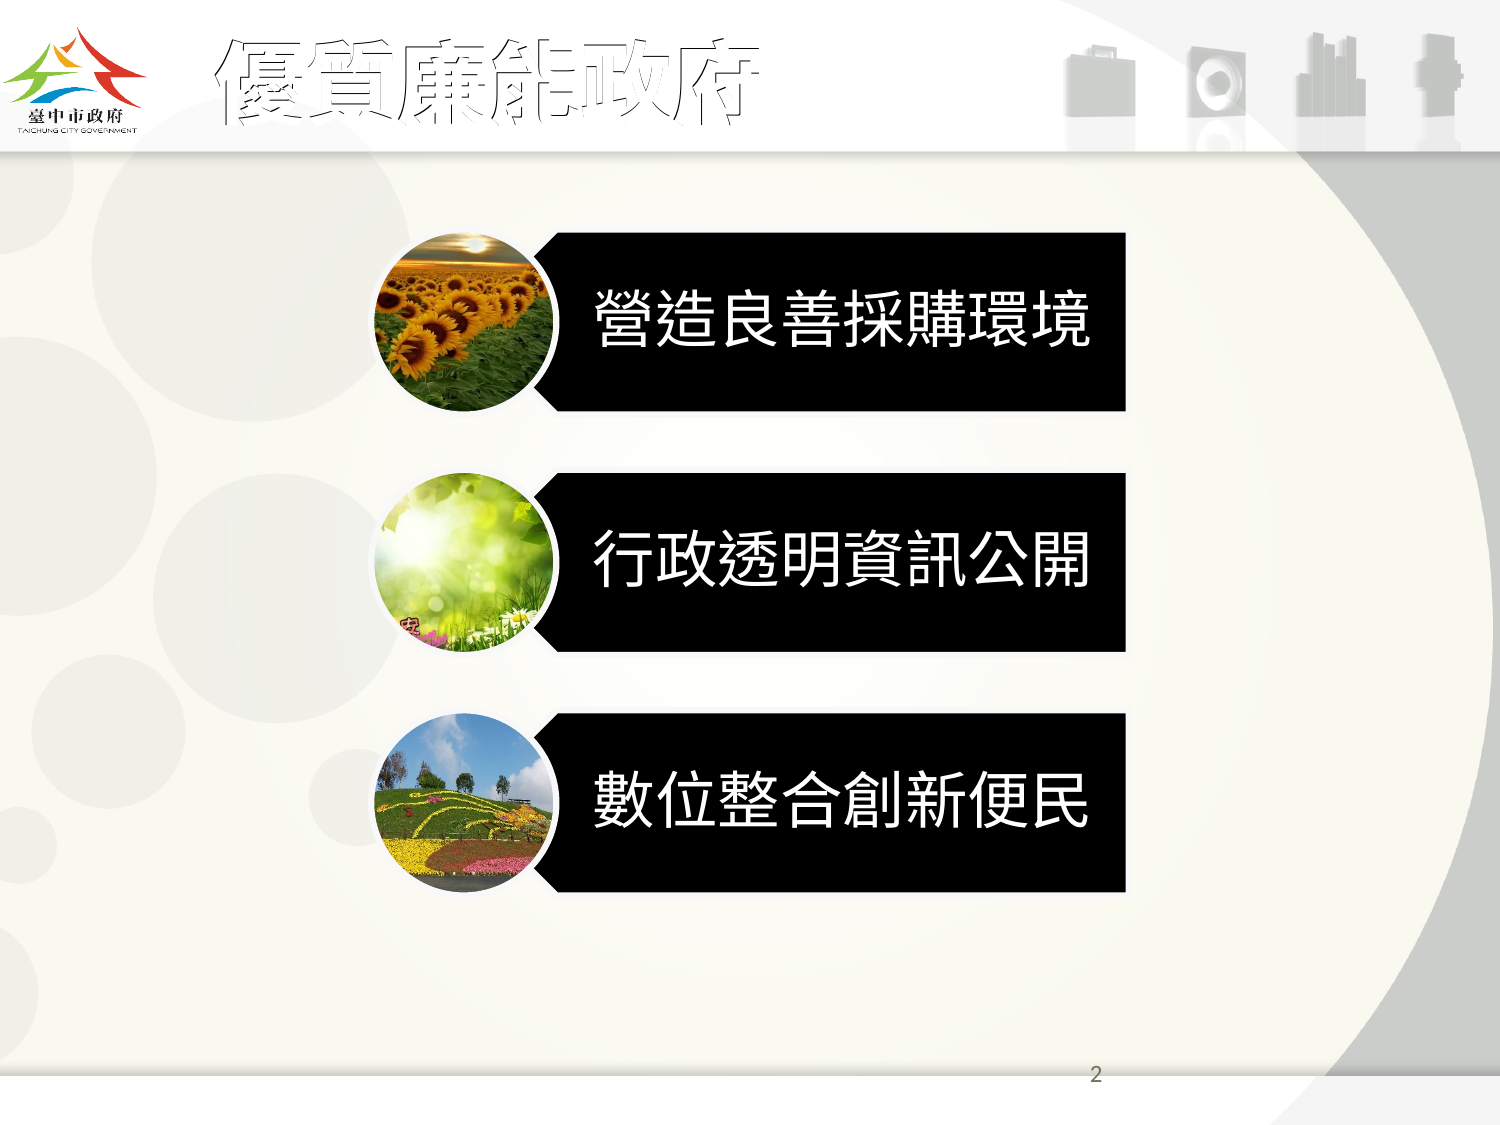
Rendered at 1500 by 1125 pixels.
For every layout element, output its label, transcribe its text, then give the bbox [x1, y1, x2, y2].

text_box [1074, 1042, 1426, 1103]
text_box 優質廉能政府 [135, 19, 833, 207]
picture [0, 17, 149, 142]
text_box [371, 229, 557, 415]
text_box 數位整合創新便民 [529, 710, 1129, 896]
text_box 行政透明資訊公開 [530, 469, 1129, 655]
text_box [371, 710, 557, 896]
text_box [371, 469, 557, 656]
text_box 營造良善採購環境 [529, 229, 1129, 415]
